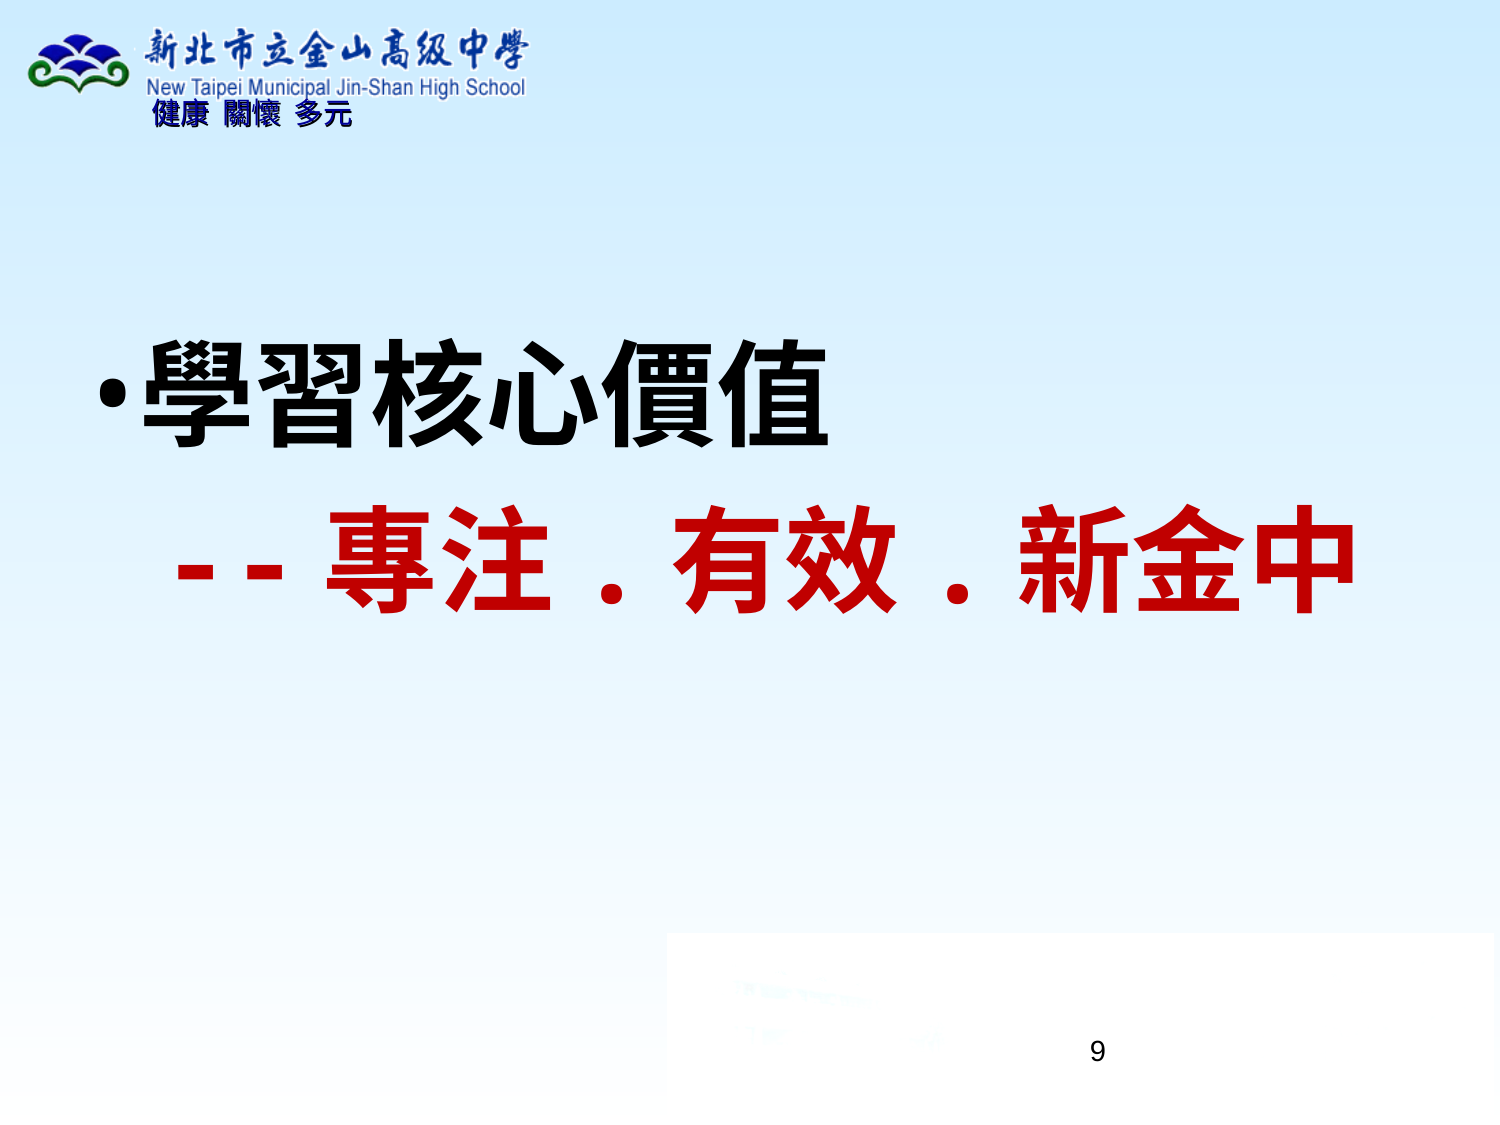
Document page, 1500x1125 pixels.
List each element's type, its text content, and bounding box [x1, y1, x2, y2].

text_box [1074, 1024, 1426, 1103]
list 學習核心價值 --專注.有效.新金中 [76, 314, 1427, 757]
